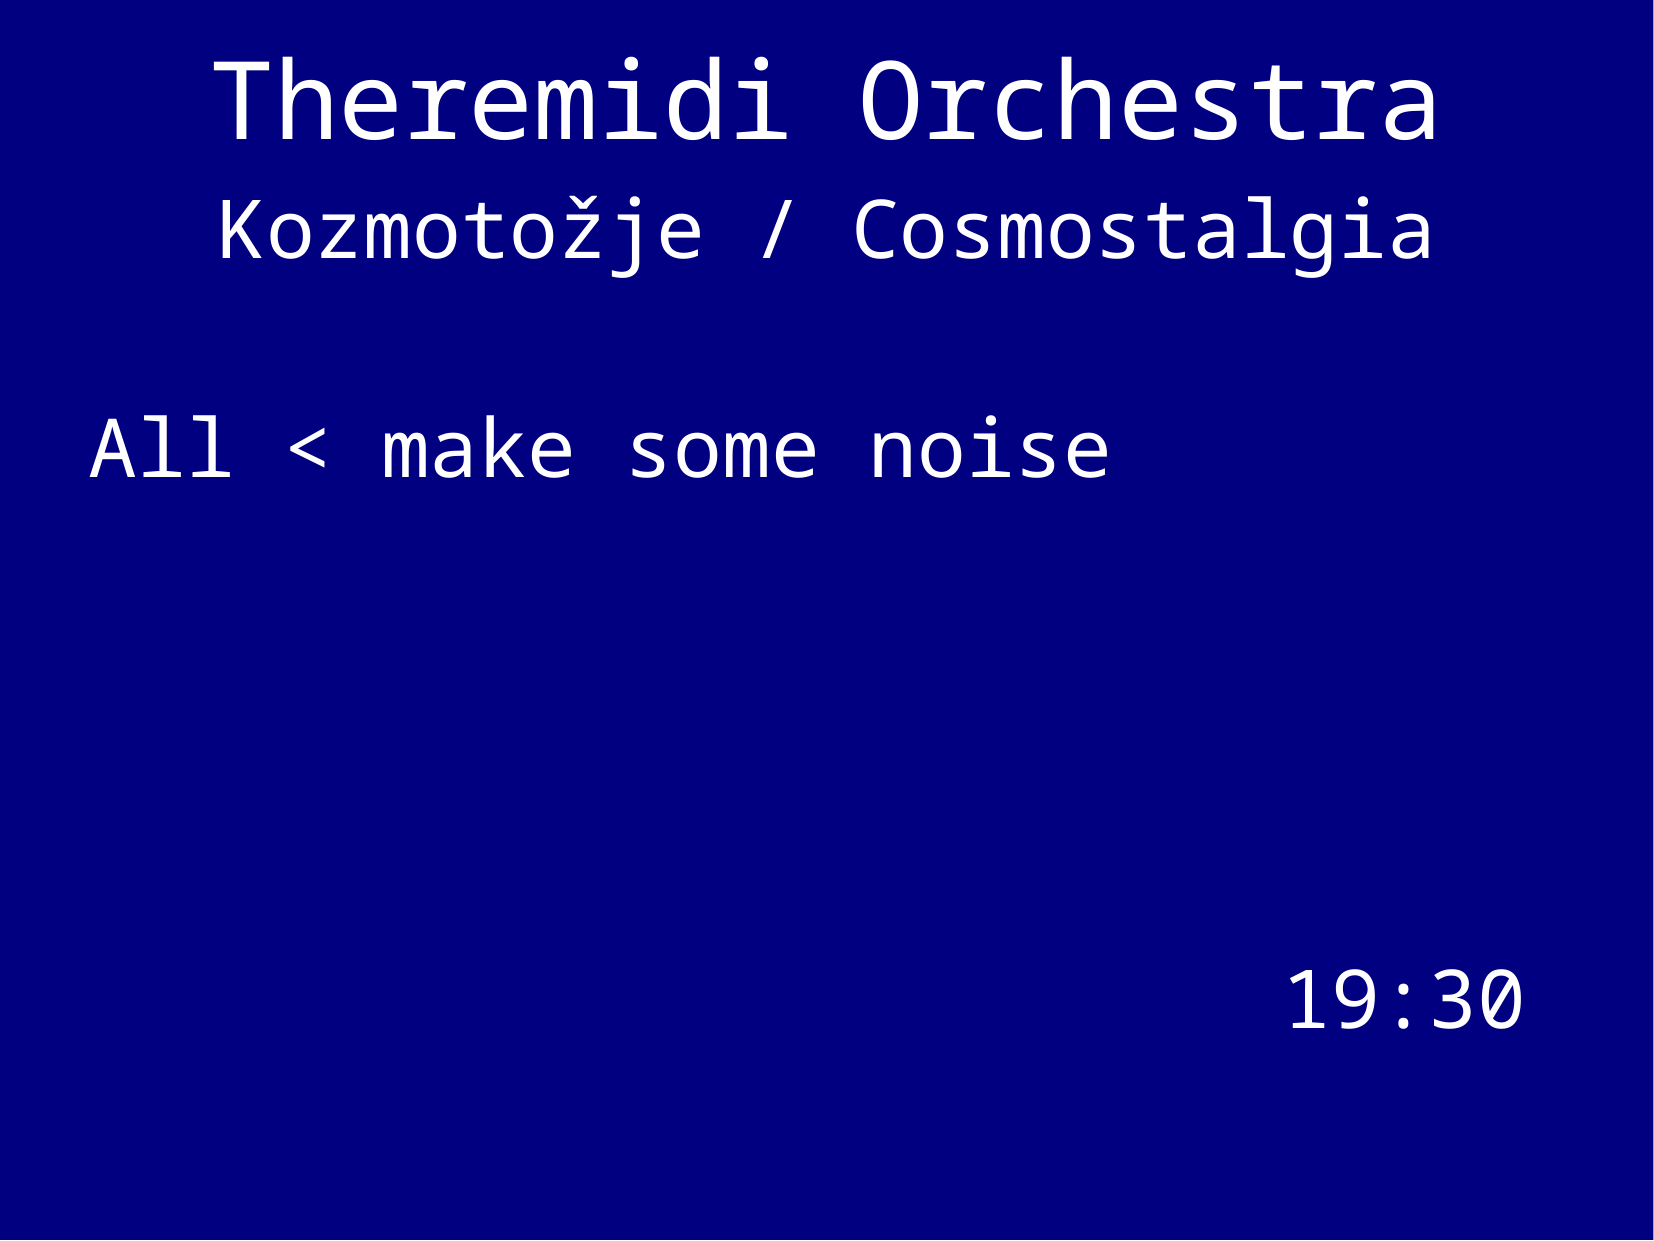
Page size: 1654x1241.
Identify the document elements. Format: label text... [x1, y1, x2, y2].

subtitle All < make some noise [88, 272, 1566, 1063]
title Theremidi Orchestra Kozmotožje / Cosmostalgia [82, 49, 1571, 257]
text_box 19:30 [1282, 900, 1620, 1096]
